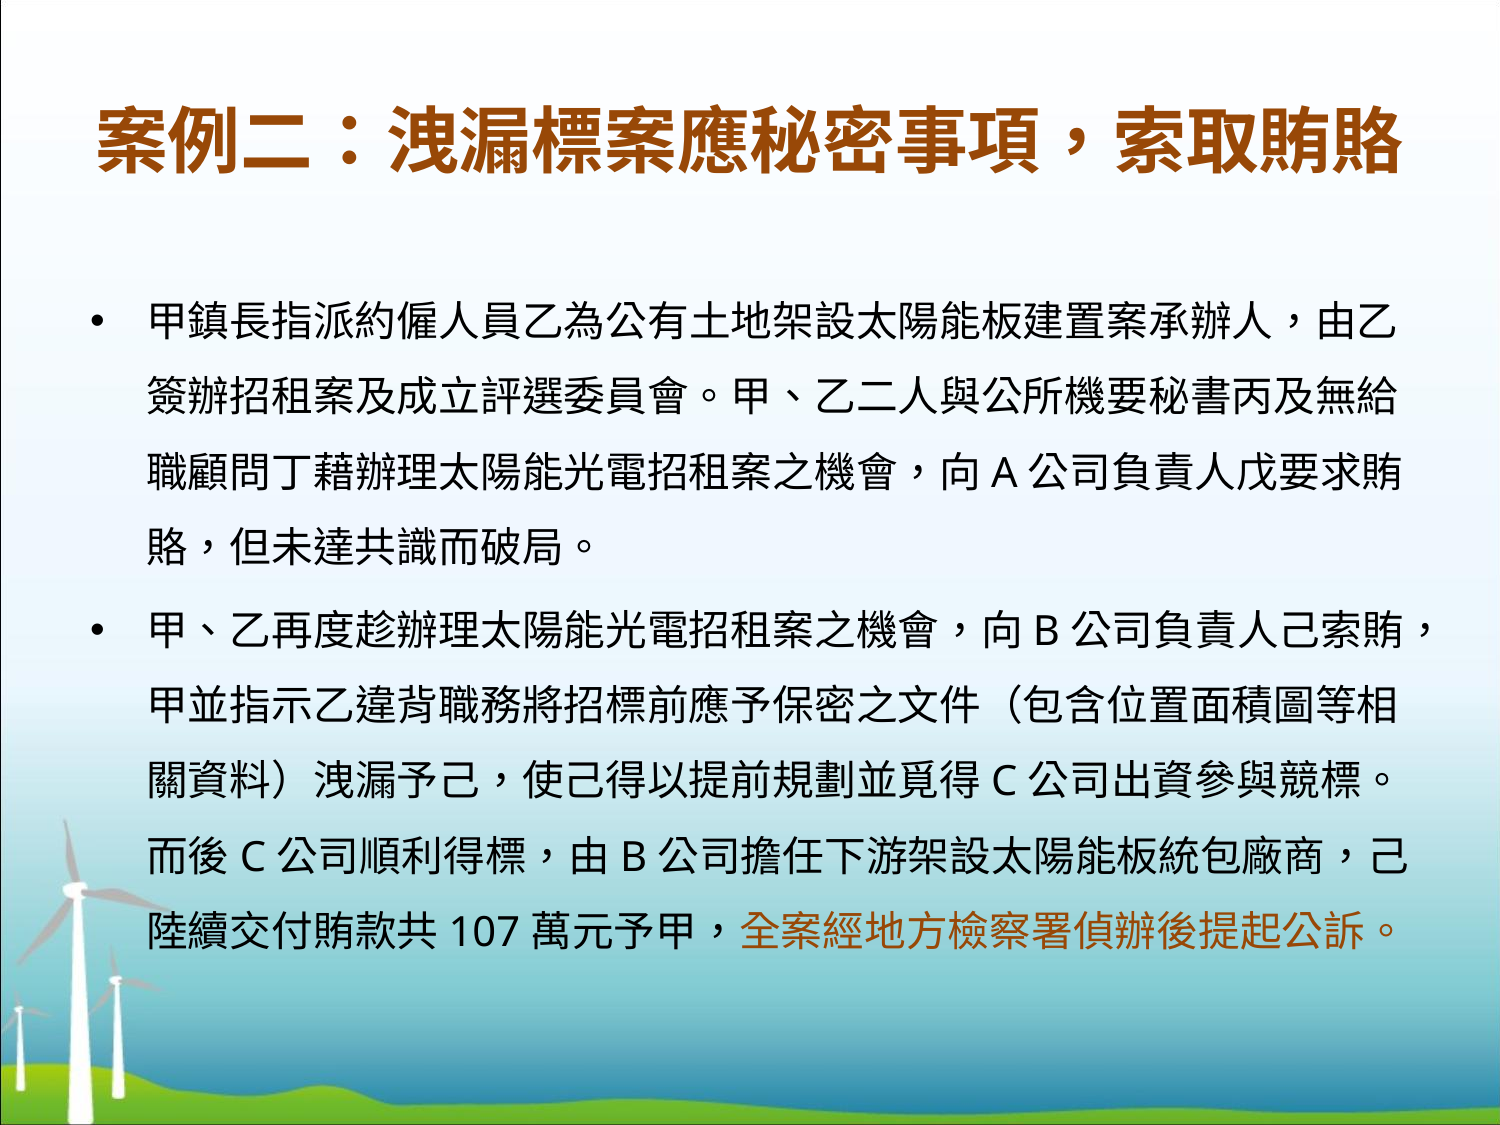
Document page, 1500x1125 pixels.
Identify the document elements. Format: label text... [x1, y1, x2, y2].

title 案例二：洩漏標案應秘密事項，索取賄賂 [75, 45, 1425, 233]
list 甲鎮長指派約僱人員乙為公有土地架設太陽能板建置案承辦人，由乙簽辦招租案及成立評選委員會。甲、乙二人與公所機要秘書丙及無給職顧問丁藉辦理太陽能光電招租案之機會，向A公司負責人戊要求賄賂，但未達共識而破局。 甲、乙再度趁辦理太陽能光電招租案之機會，向B公司負責人己索賄，甲並指示乙違背職務將招標前應予保密之文件（包含位置面積圖等相關資料）洩漏予己，使己得以提前規劃並覓得C公司出資參與競標。而後C公司順利得標，由B公司擔任下游架設太陽能板統包廠商，己陸續交付賄款共107萬元予甲，全案經地方檢察署偵辦後提起公訴。 [75, 262, 1425, 1005]
picture [0, 0, 1500, 1125]
